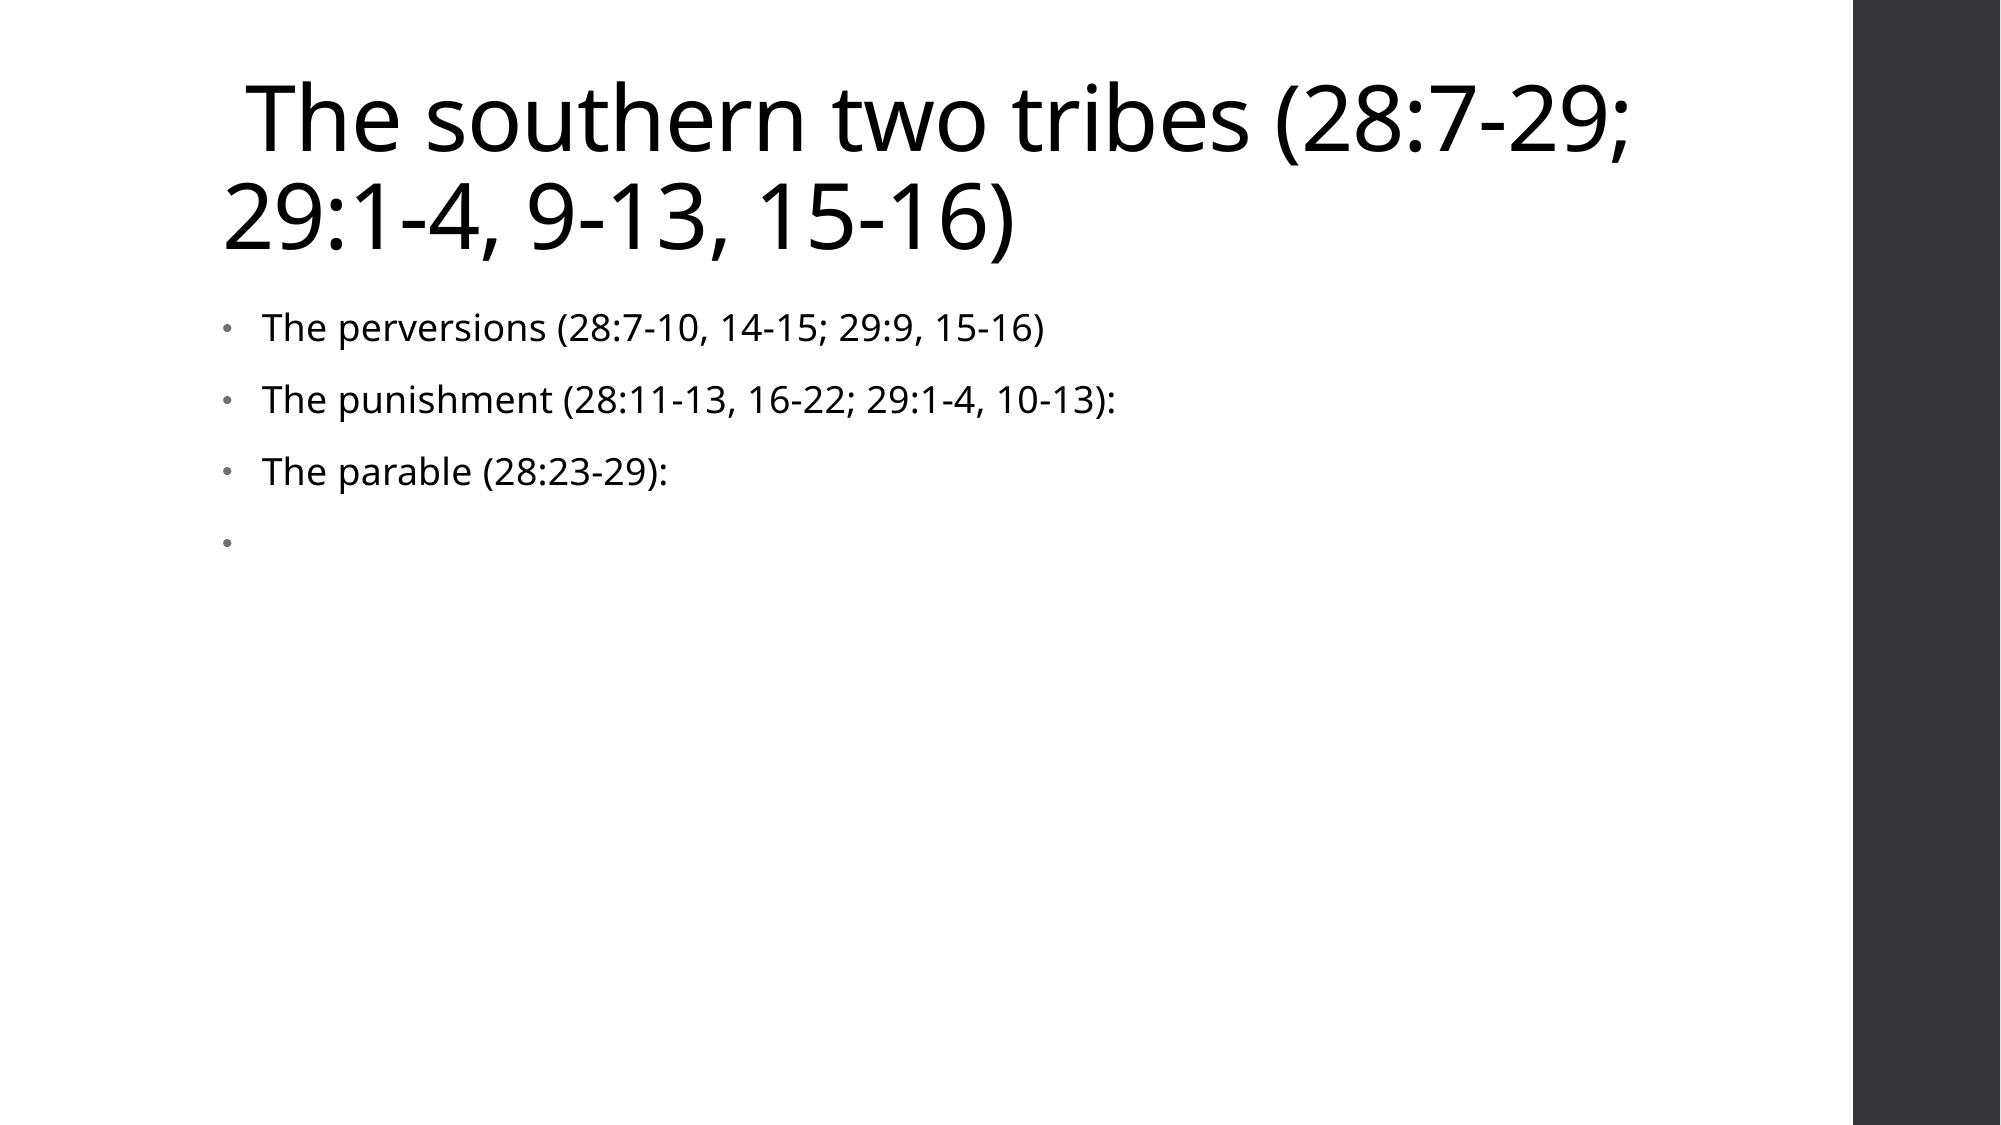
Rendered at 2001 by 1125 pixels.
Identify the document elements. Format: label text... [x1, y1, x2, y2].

list The perversions (28:7-10, 14-15; 29:9, 15-16) The punishment (28:11-13, 16-22; 29:1-4, 10-13): The parable (28:23-29): [206, 299, 1617, 1014]
title The southern two tribes (28:7-29; 29:1-4, 9-13, 15-16) [206, 60, 1797, 278]
